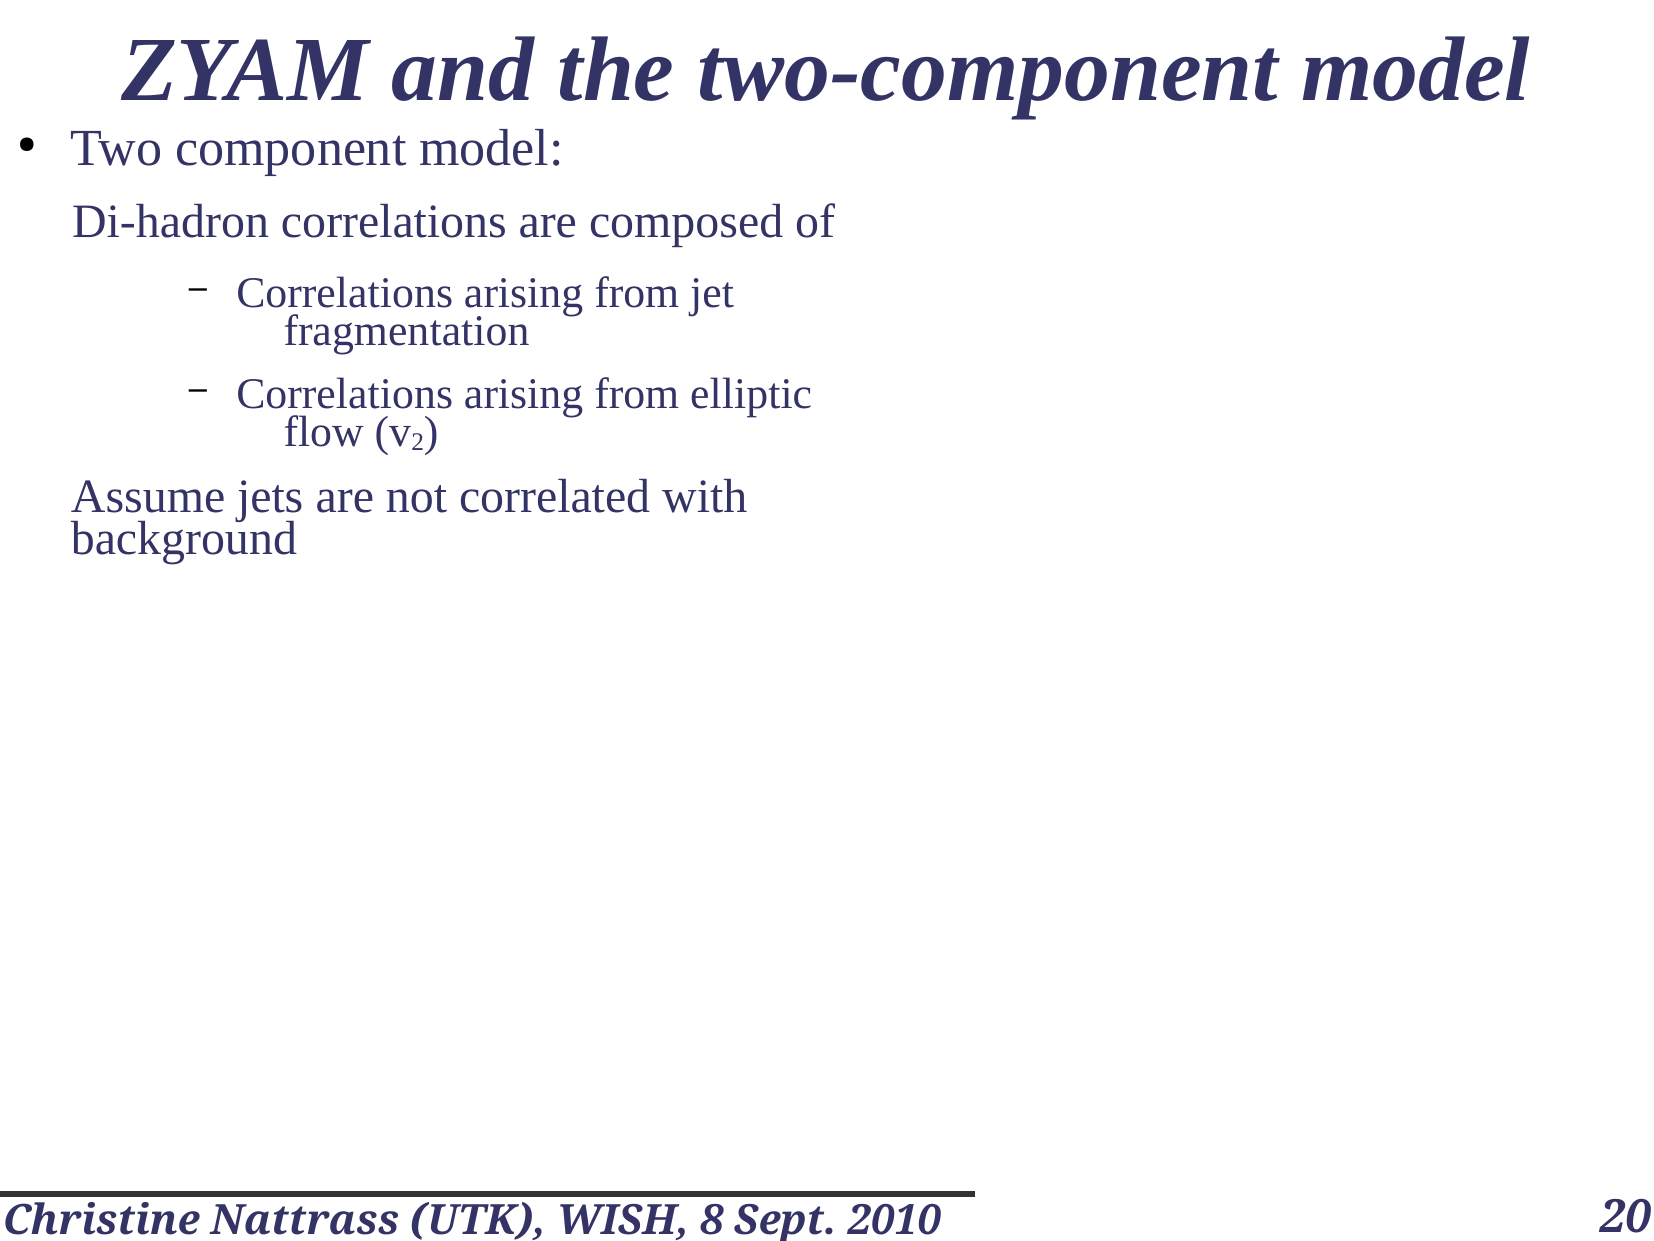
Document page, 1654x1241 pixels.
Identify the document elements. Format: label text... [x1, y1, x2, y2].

list Two component model: Di-hadron correlations are composed of Correlations arising from jet fragmentation Correlations arising from elliptic flow (v2) Assume jets are not correlated with background [0, 128, 901, 1170]
title ZYAM and the two-component model [82, 15, 1571, 125]
